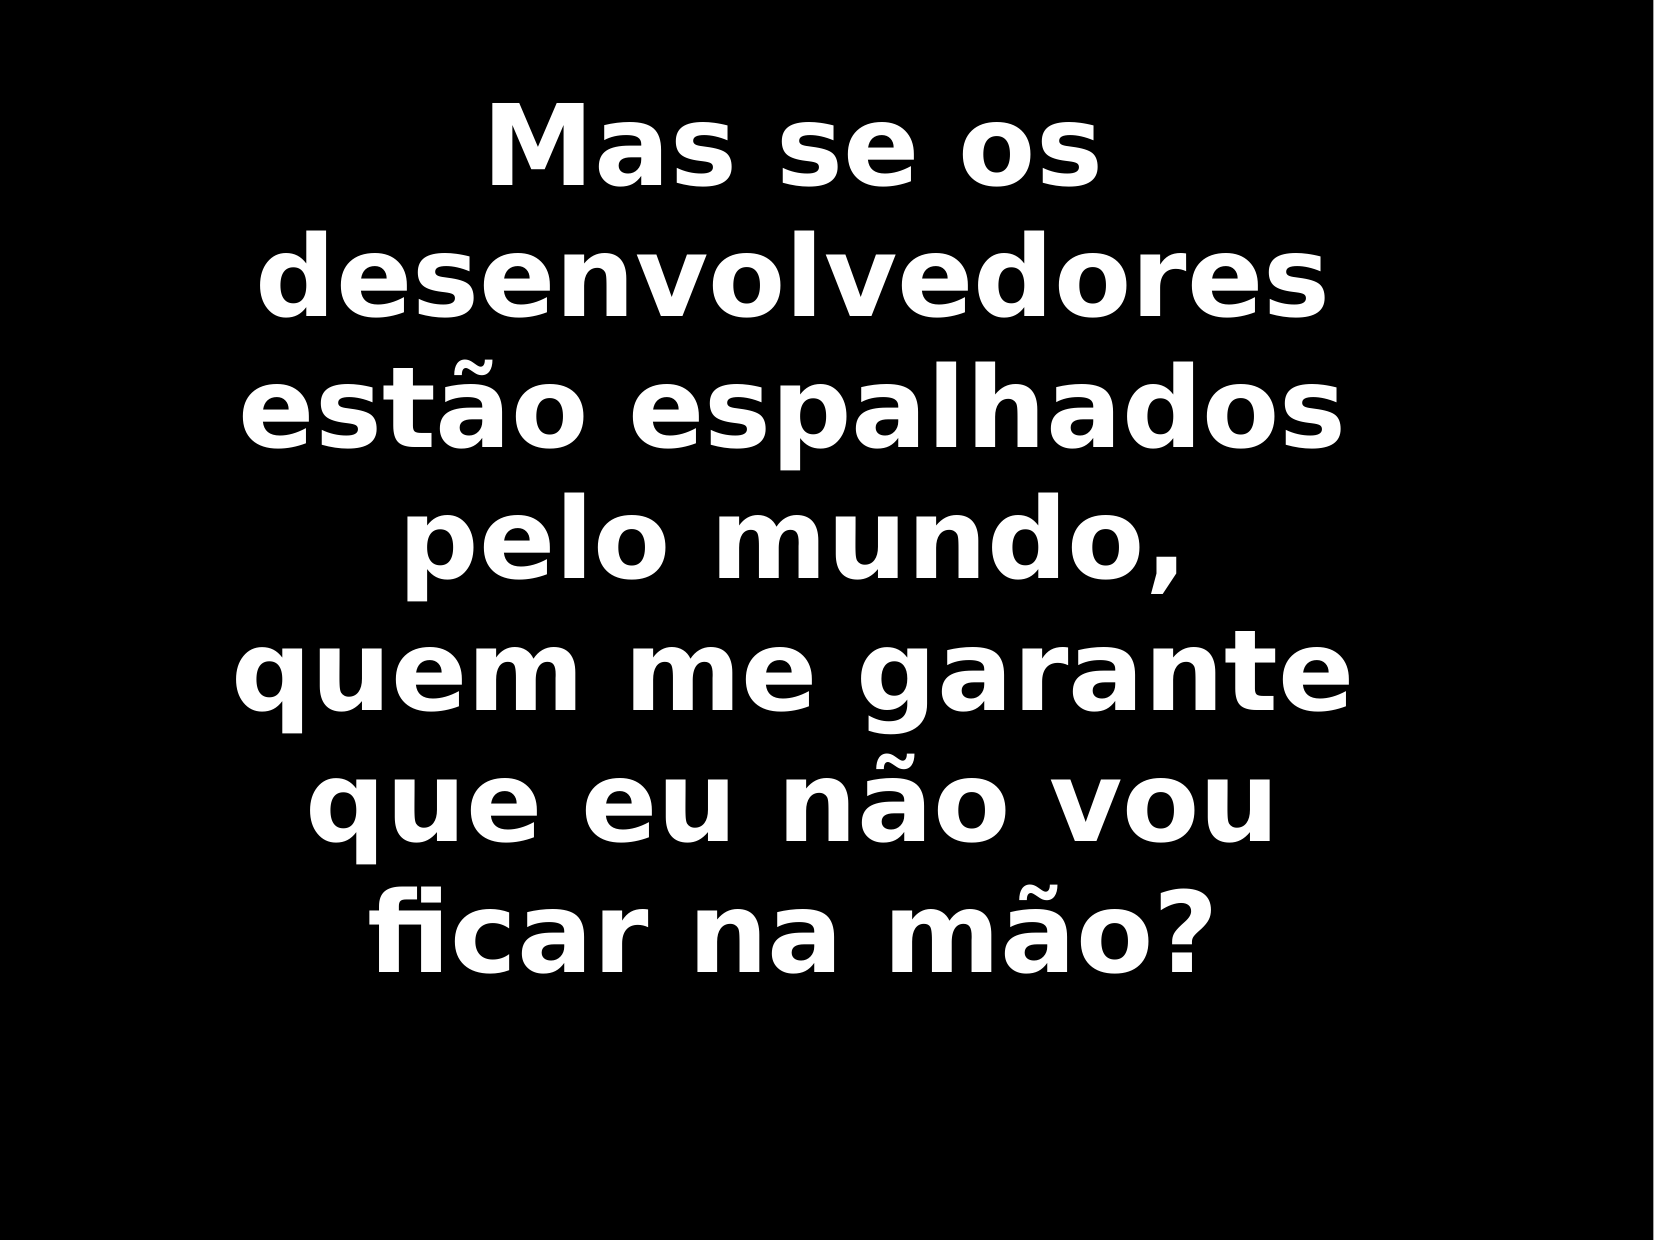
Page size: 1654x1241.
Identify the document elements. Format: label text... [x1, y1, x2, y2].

title Mas se os desenvolvedores estão espalhados pelo mundo, quem me garante que eu não vou ficar na mão? [222, 28, 1365, 1051]
